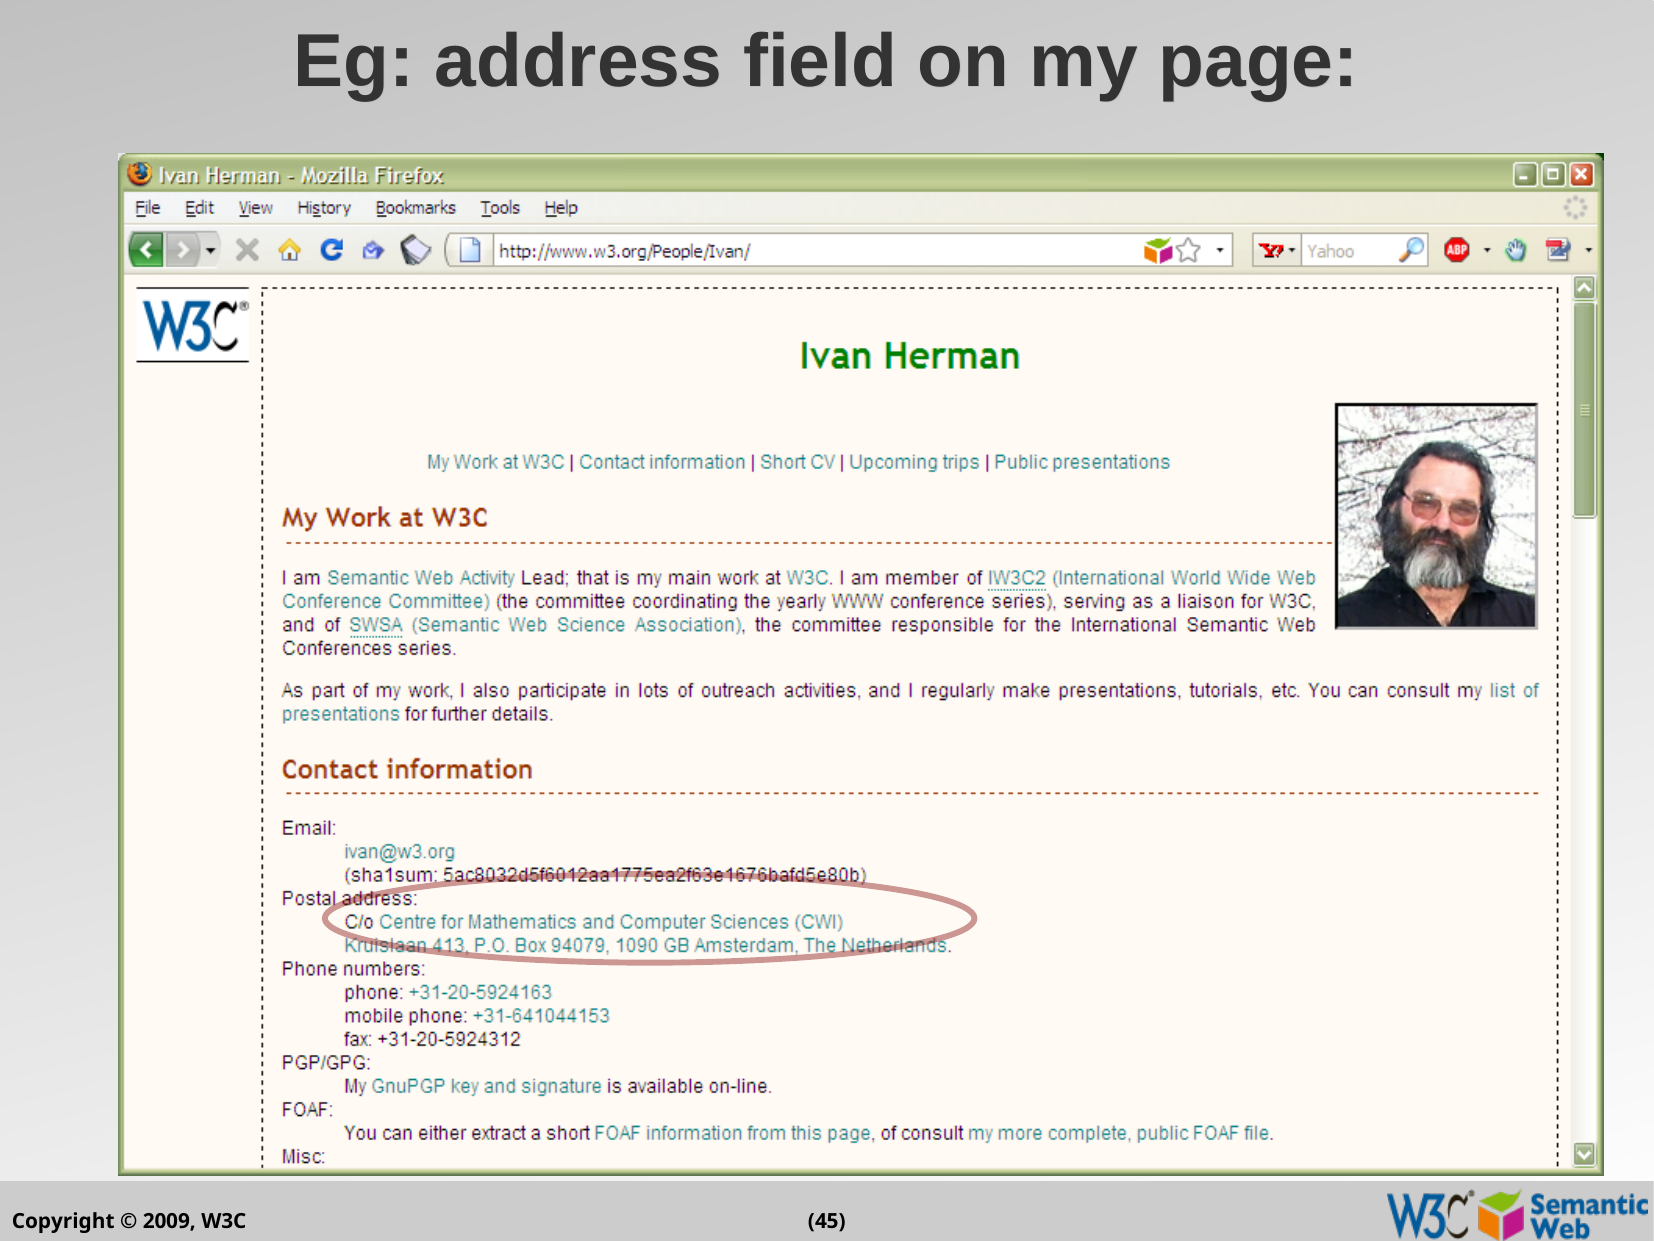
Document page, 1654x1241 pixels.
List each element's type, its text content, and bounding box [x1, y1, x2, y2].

title Eg: address field on my page: [0, 0, 1654, 119]
picture [118, 153, 1604, 1176]
picture [1387, 1187, 1648, 1241]
